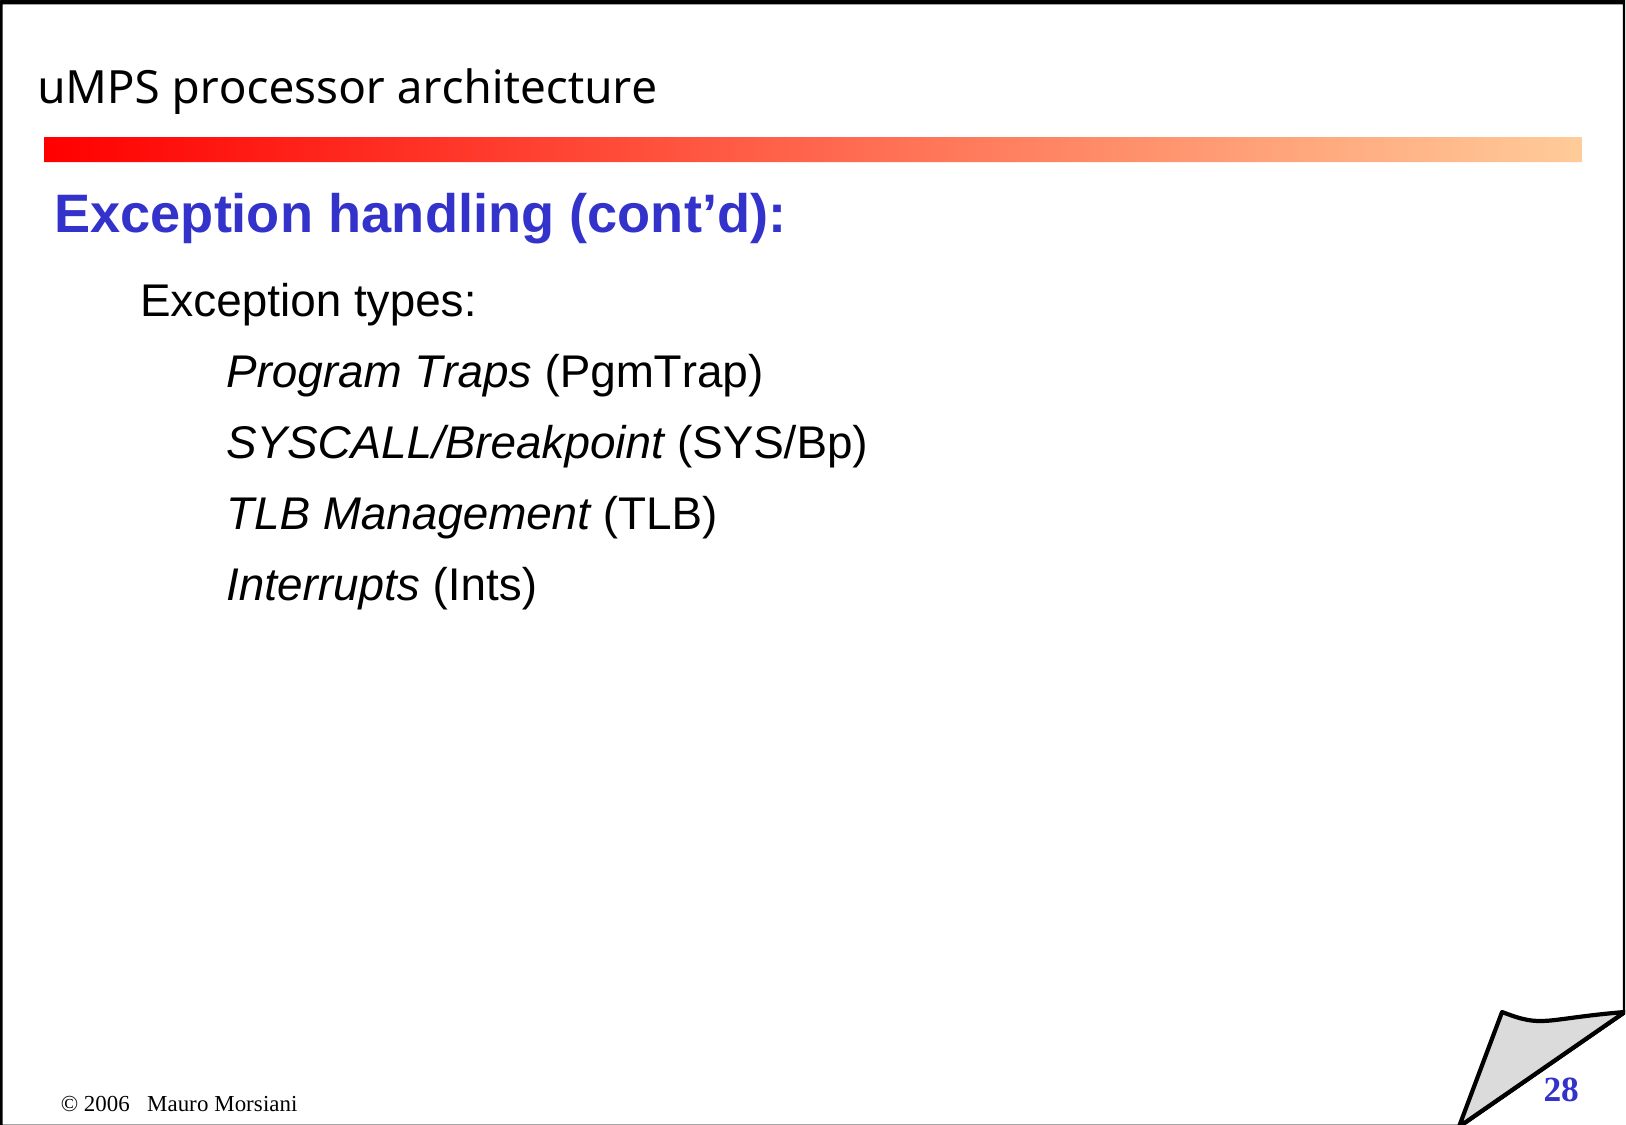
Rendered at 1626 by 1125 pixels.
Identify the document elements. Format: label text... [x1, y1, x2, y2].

title uMPS processor architecture [37, 44, 1588, 131]
list Exception handling (cont’d): Exception types: Program Traps (PgmTrap) SYSCALL/Breakpoint (SYS/Bp) TLB Management (TLB) Interrupts (Ints) [54, 183, 1571, 1120]
